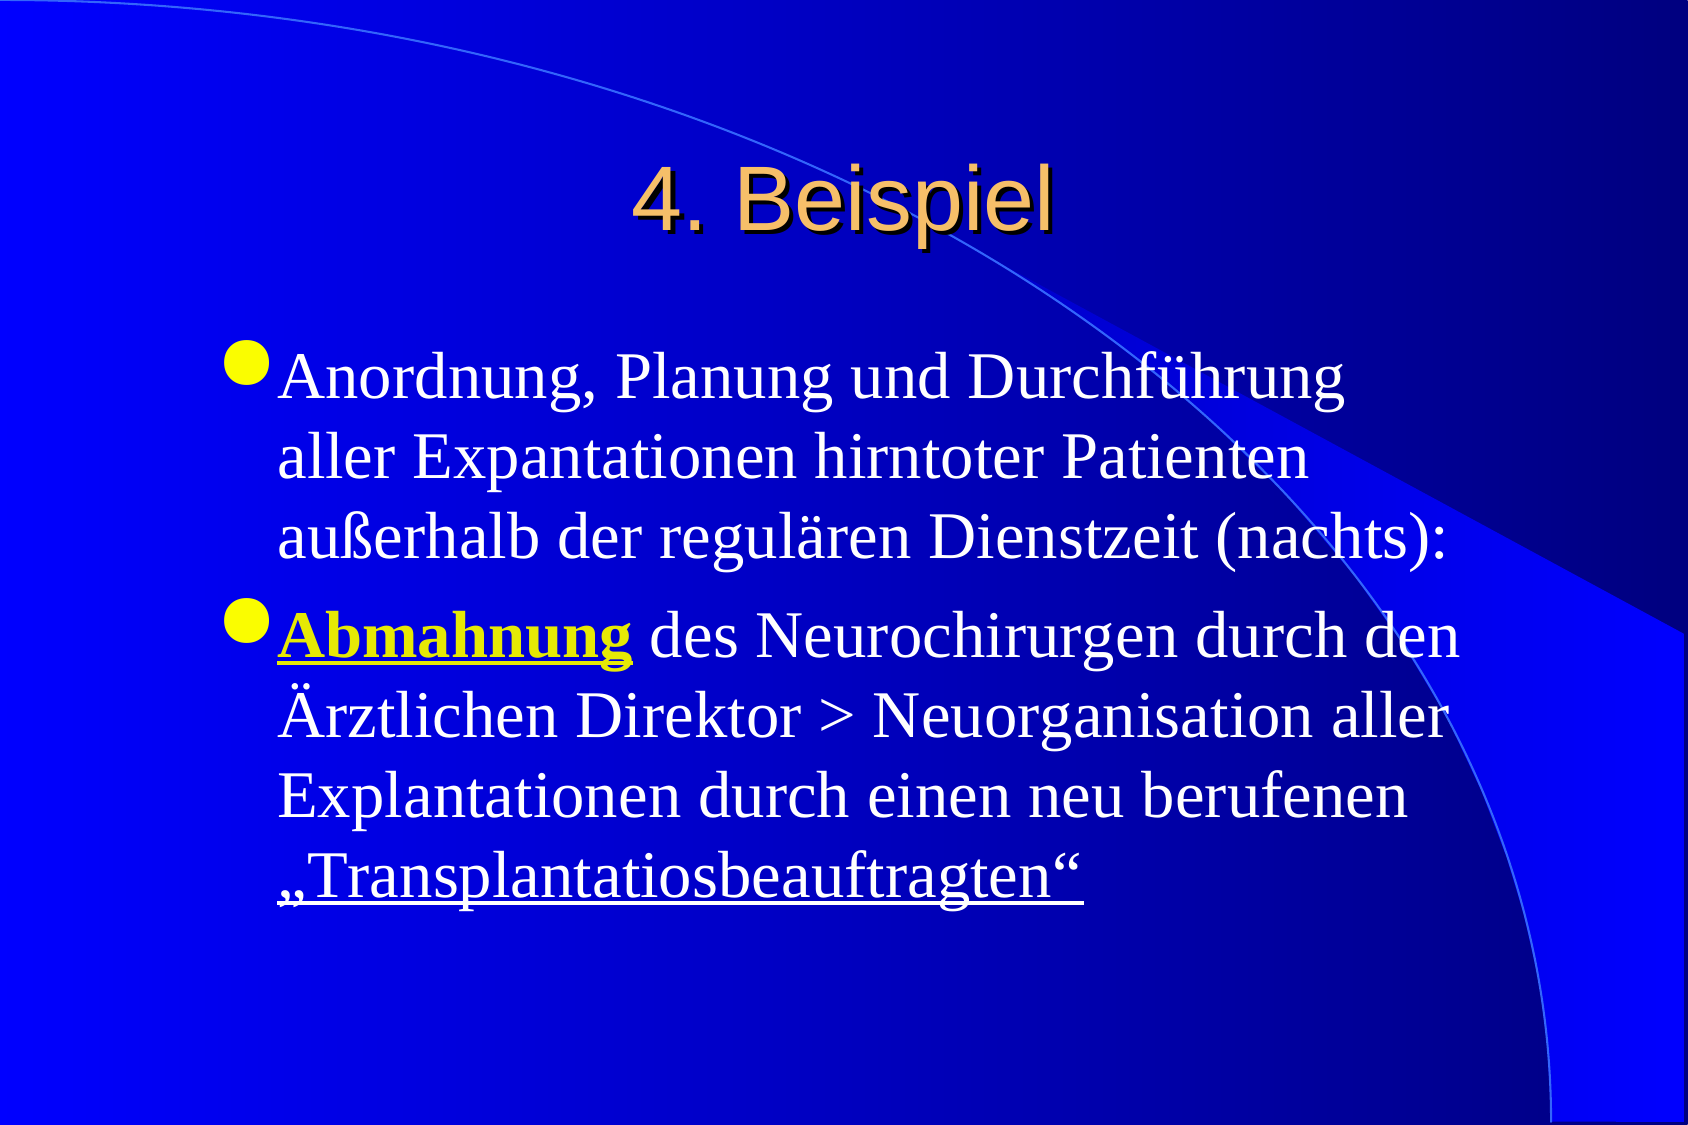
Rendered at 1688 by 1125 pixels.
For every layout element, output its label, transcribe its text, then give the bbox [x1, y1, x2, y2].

text_box 4. Beispiel [206, 99, 1482, 288]
text_box Anordnung, Planung und Durchführung aller Expantationen hirntoter Patienten außerhalb der regulären Dienstzeit (nachts): Abmahnung des Neurochirurgen durch den Ärztlichen Direktor > Neuorganisation aller Explantationen durch einen neu berufenen „Transplantatiosbeauftragten“ [206, 324, 1482, 1001]
